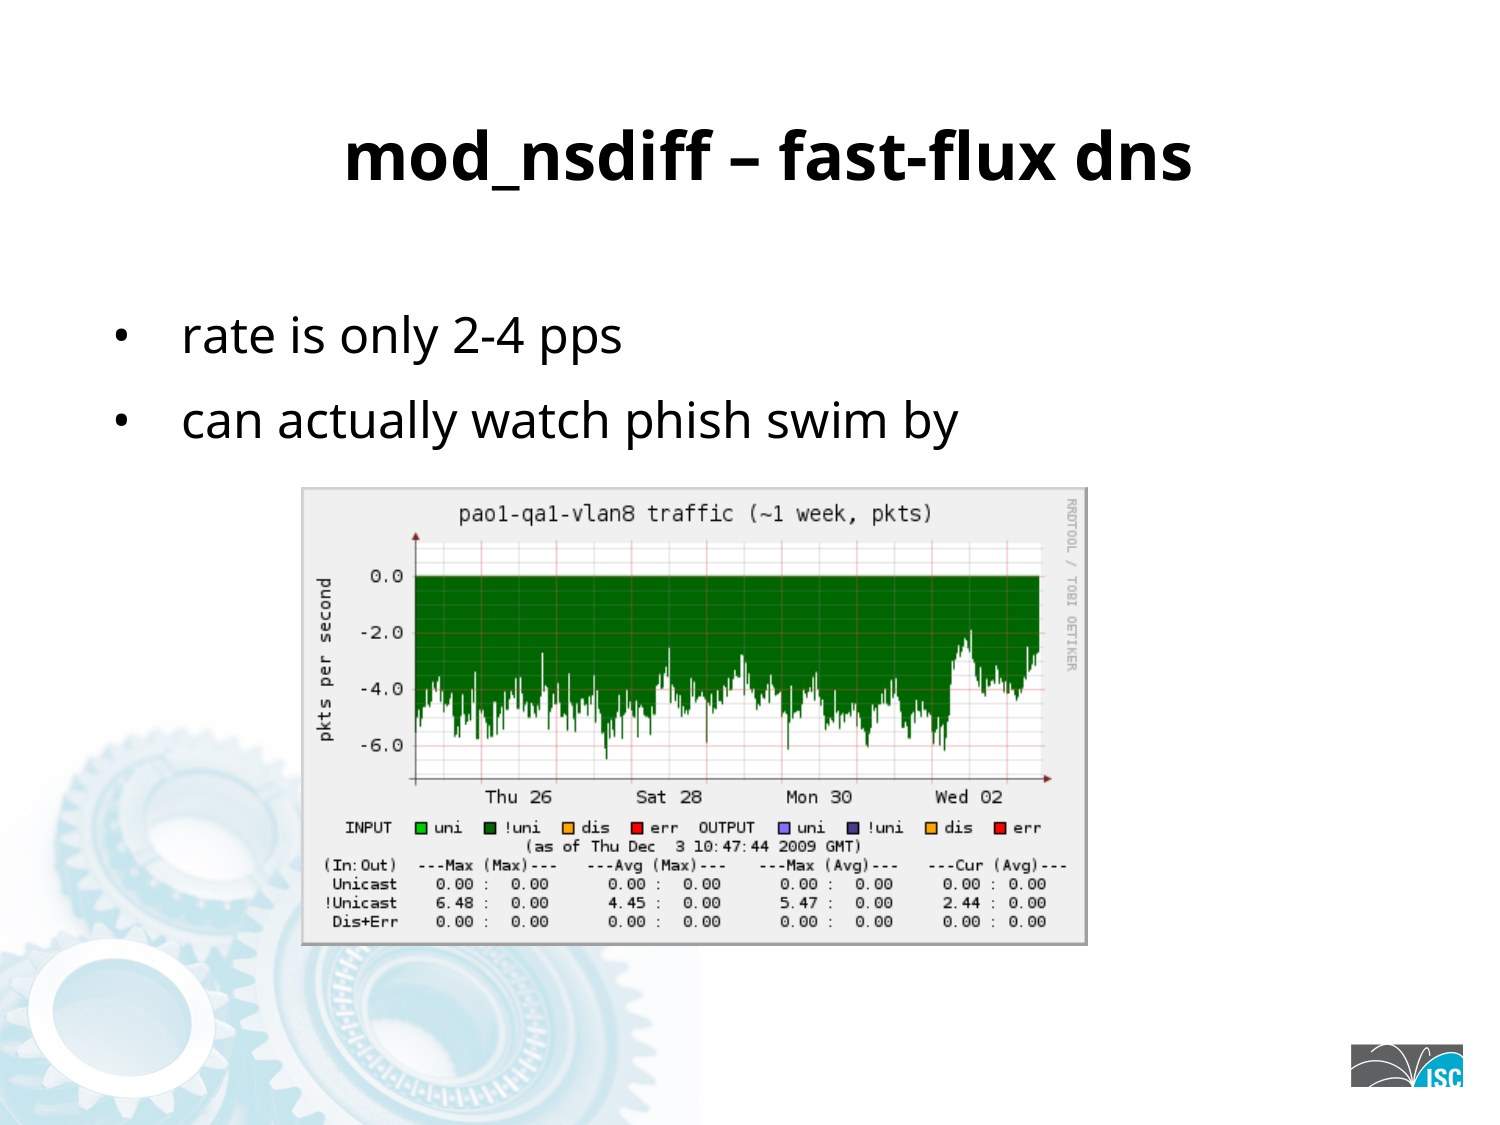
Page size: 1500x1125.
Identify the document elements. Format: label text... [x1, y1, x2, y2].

picture [0, 0, 1500, 1125]
list rate is only 2-4 pps can actually watch phish swim by [112, 299, 1355, 976]
title mod_nsdiff – fast-flux dns [112, 47, 1426, 263]
